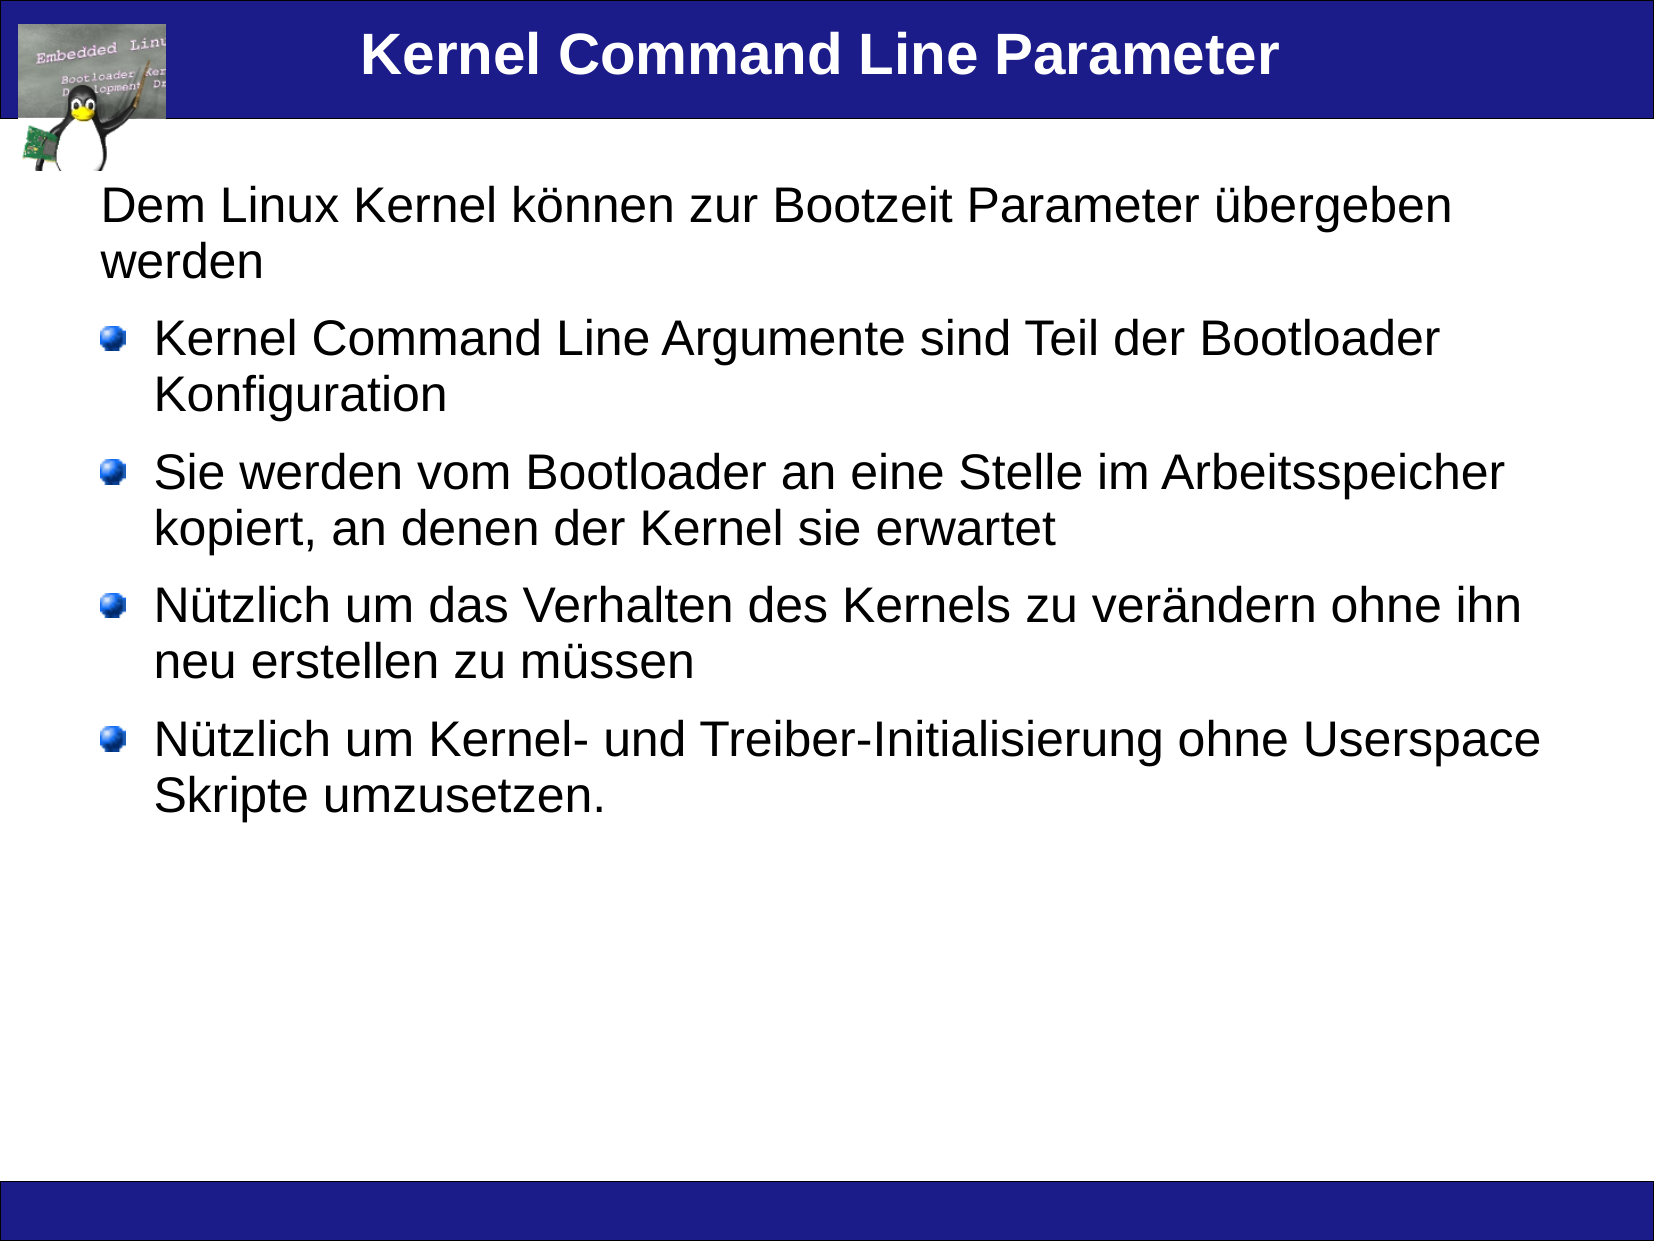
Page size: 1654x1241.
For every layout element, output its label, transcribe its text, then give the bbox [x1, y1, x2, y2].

picture [18, 24, 166, 171]
list Dem Linux Kernel können zur Bootzeit Parameter übergeben werden Kernel Command Line Argumente sind Teil der Bootloader Konfiguration Sie werden vom Bootloader an eine Stelle im Arbeitsspeicher kopiert, an denen der Kernel sie erwartet Nützlich um das Verhalten des Kernels zu verändern ohne ihn neu erstellen zu müssen Nützlich um Kernel- und Treiber-Initialisierung ohne Userspace Skripte umzusetzen. [82, 177, 1571, 1123]
title Kernel Command Line Parameter [76, 19, 1565, 89]
